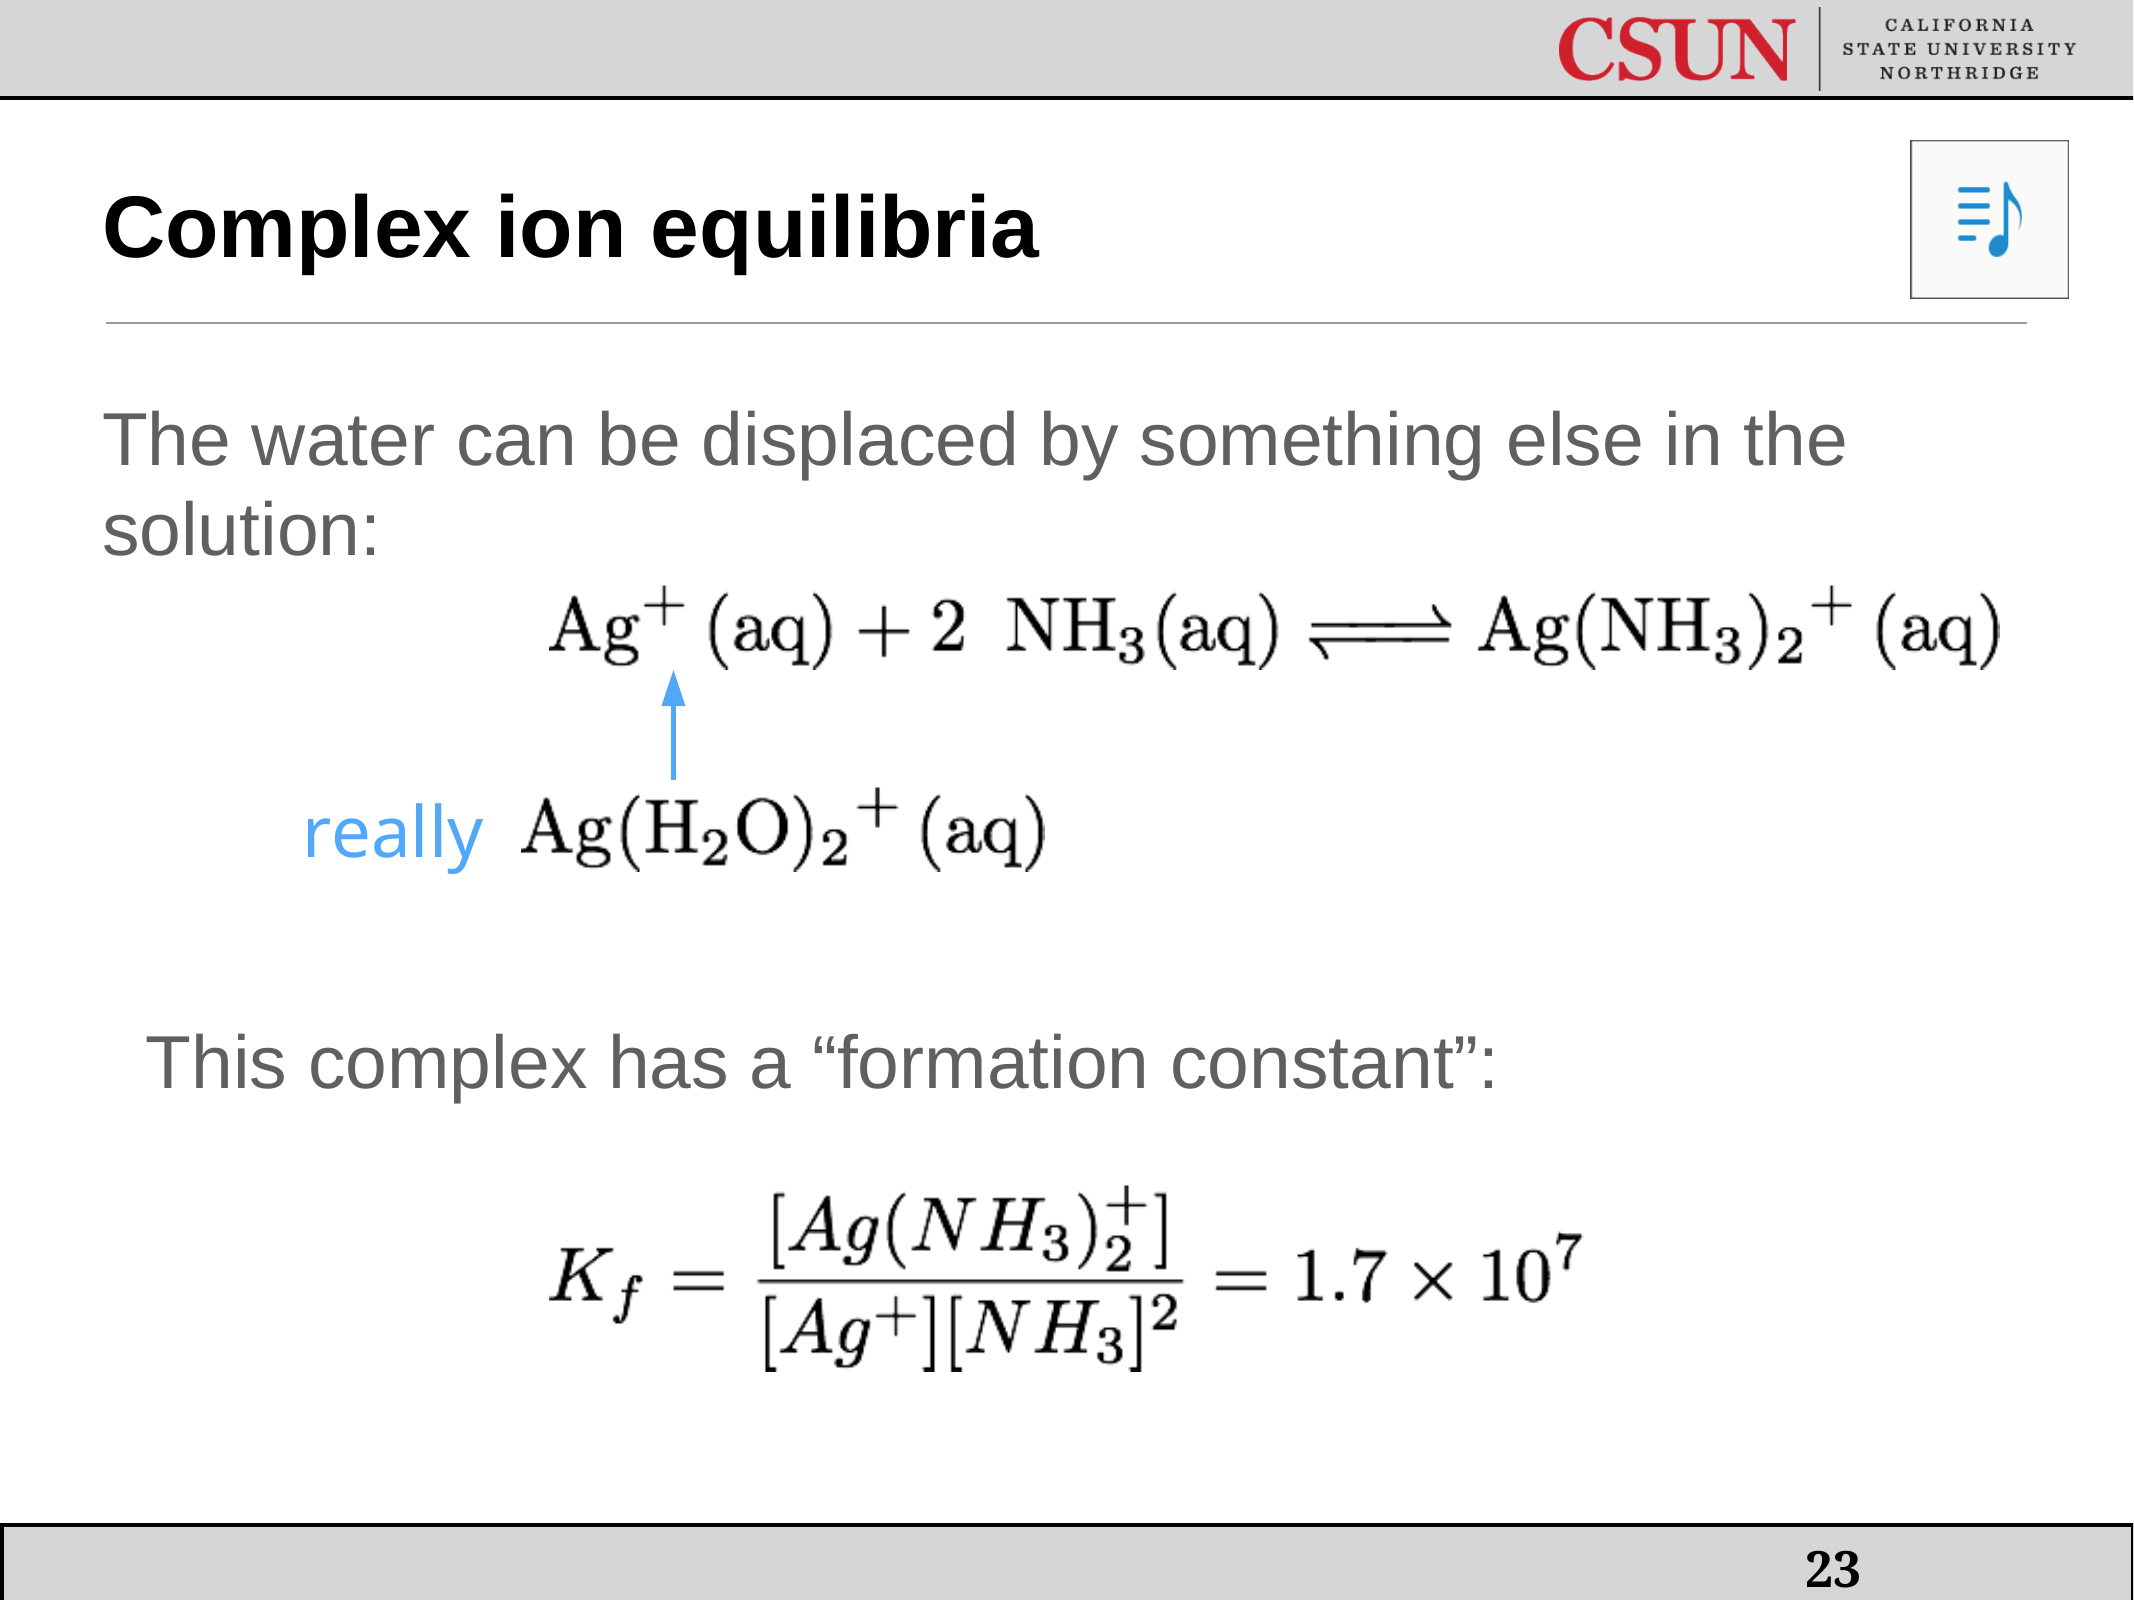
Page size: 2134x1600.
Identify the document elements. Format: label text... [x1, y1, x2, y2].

list The water can be displaced by something else in the solution: This complex has a “formation constant”: [93, 382, 2040, 1137]
text_box [1909, 139, 2071, 301]
picture [521, 786, 1045, 872]
picture [549, 584, 2000, 671]
picture [1559, 7, 2076, 91]
picture [549, 1184, 1584, 1372]
text_box really [293, 777, 493, 880]
title Complex ion equilibria [93, 104, 2040, 284]
